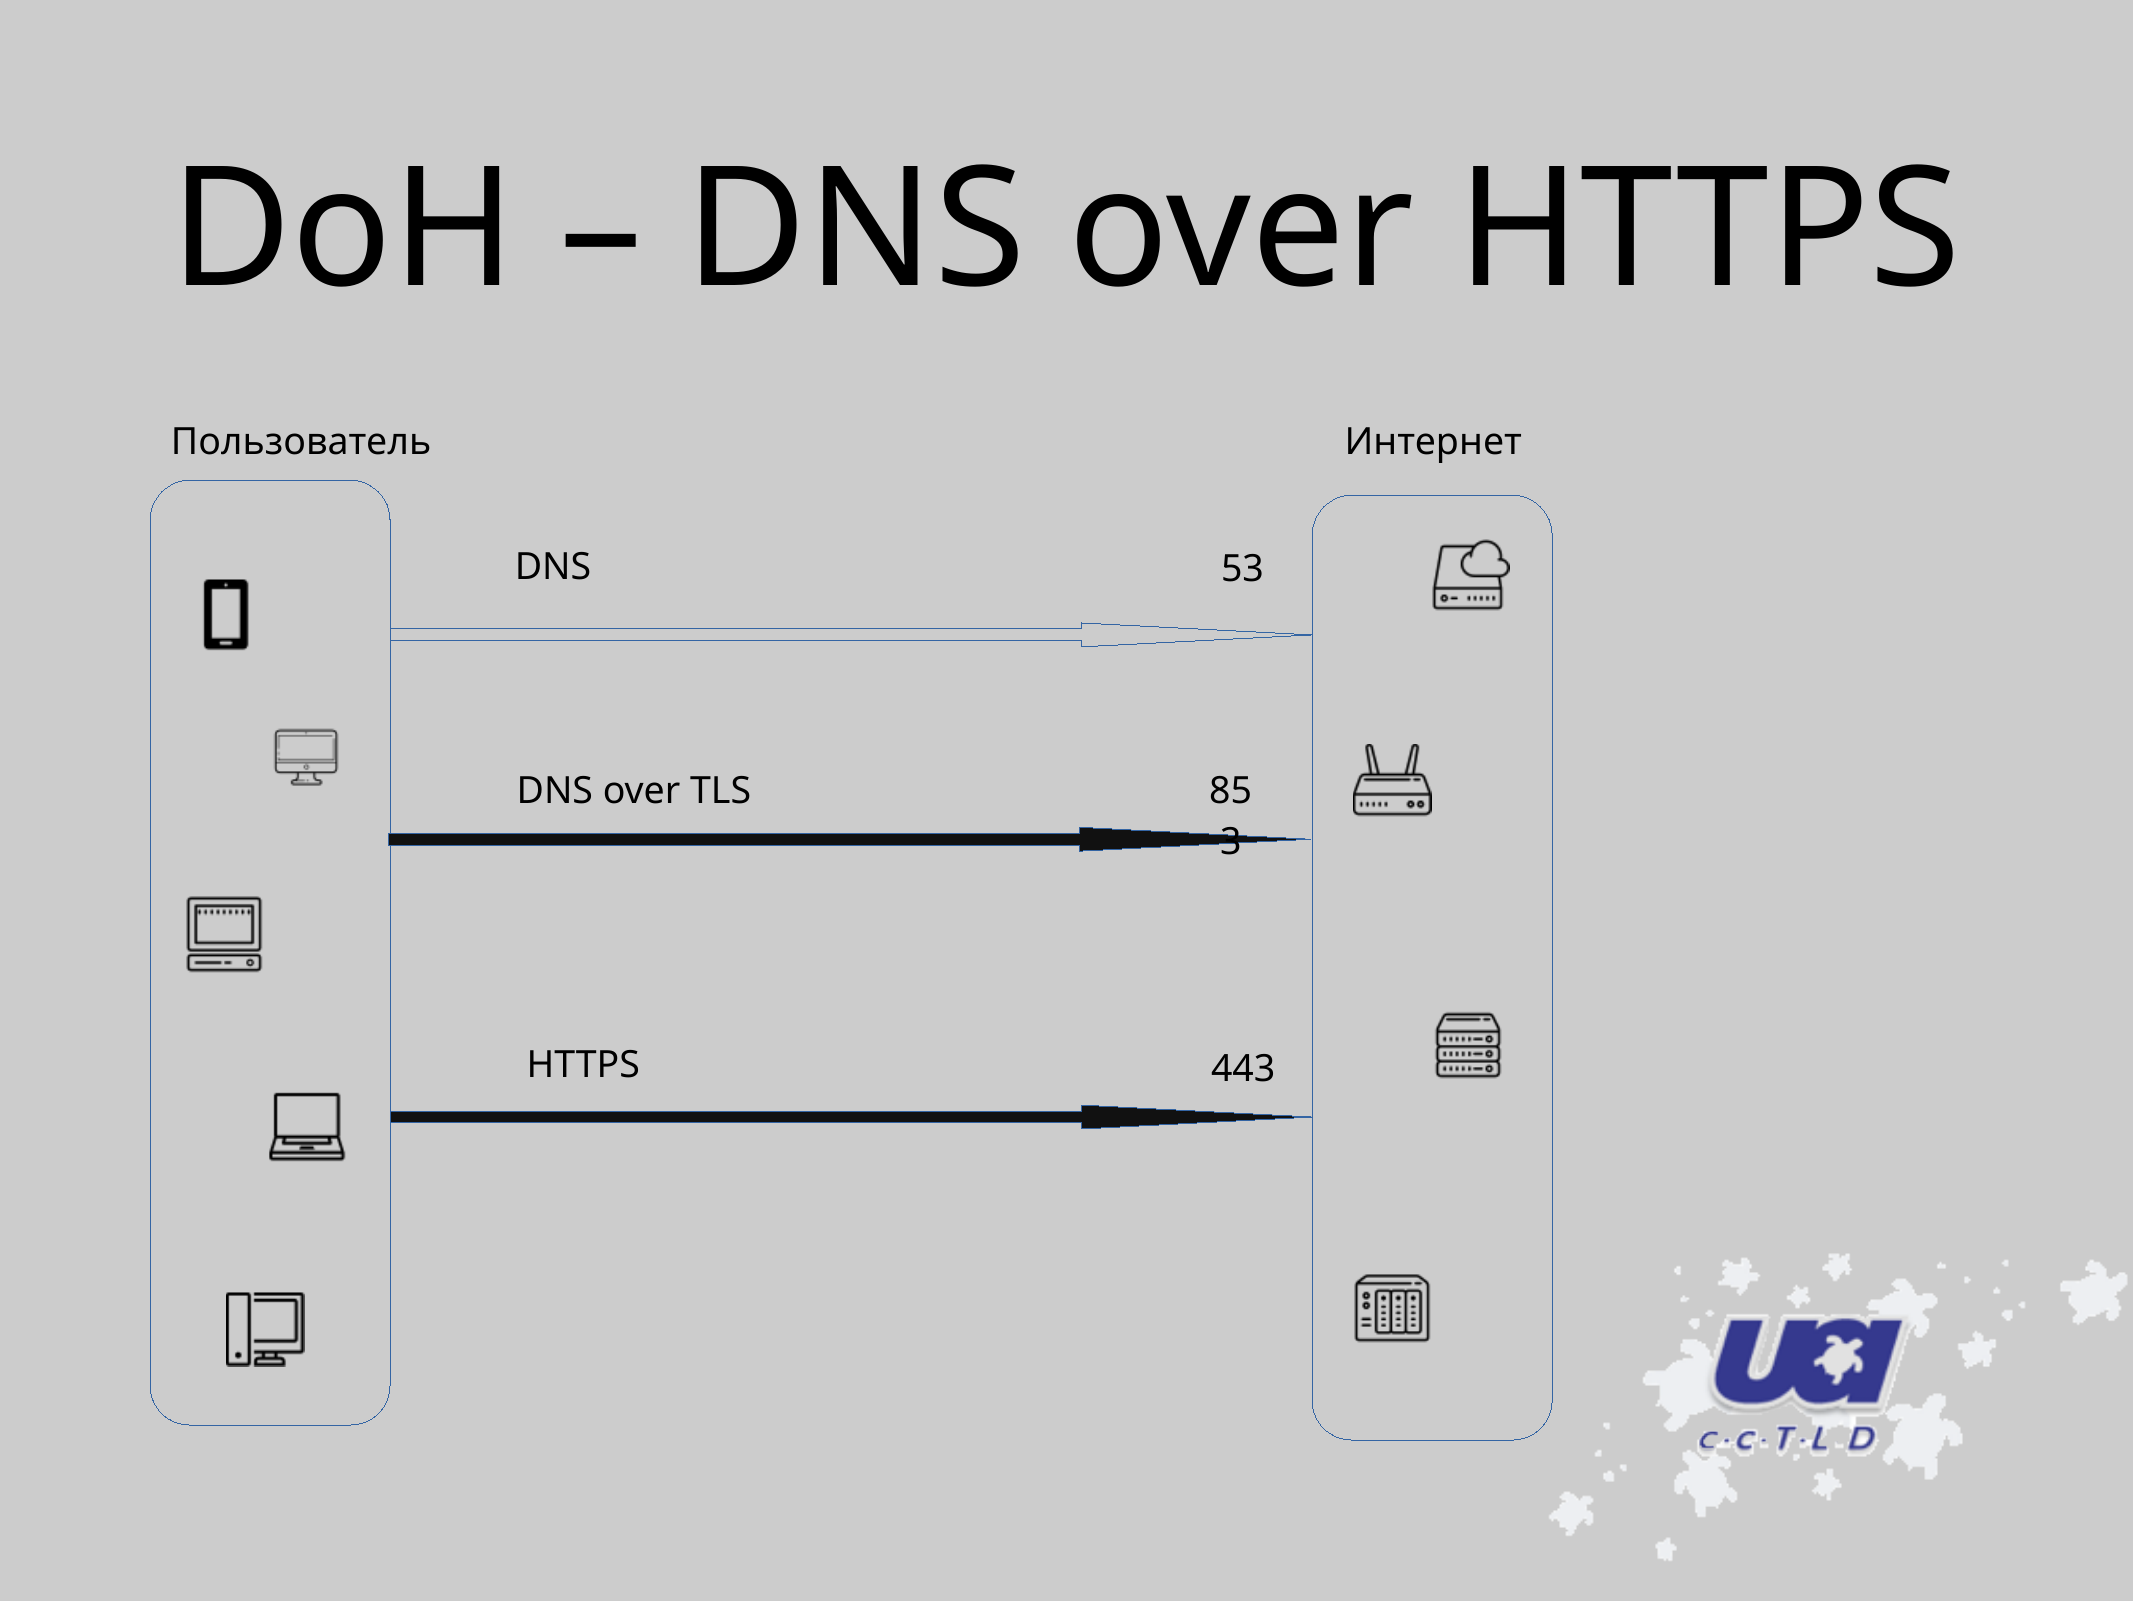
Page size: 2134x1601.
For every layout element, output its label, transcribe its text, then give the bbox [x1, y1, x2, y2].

picture [185, 895, 264, 974]
picture [1429, 1006, 1508, 1085]
text_box DNS over TLS [501, 755, 750, 815]
text_box [390, 1105, 1313, 1129]
picture [1353, 1270, 1432, 1349]
text_box [388, 827, 1235, 852]
picture [1431, 538, 1510, 617]
picture [1508, 1200, 2133, 1601]
text_box DNS [500, 531, 605, 590]
text_box HTTPS [511, 1029, 651, 1088]
text_box 443 [1196, 1033, 1283, 1092]
picture [1353, 744, 1432, 823]
text_box 853 [1194, 755, 1281, 815]
text_box [1234, 835, 1311, 843]
picture [187, 575, 266, 655]
text_box 53 [1206, 533, 1274, 592]
picture [266, 718, 345, 798]
picture [268, 1087, 347, 1167]
text_box Пользователь [156, 406, 403, 466]
title DoH – DNS over HTTPS [156, 41, 1977, 396]
text_box Интернет [1329, 406, 1515, 466]
picture [226, 1288, 305, 1367]
